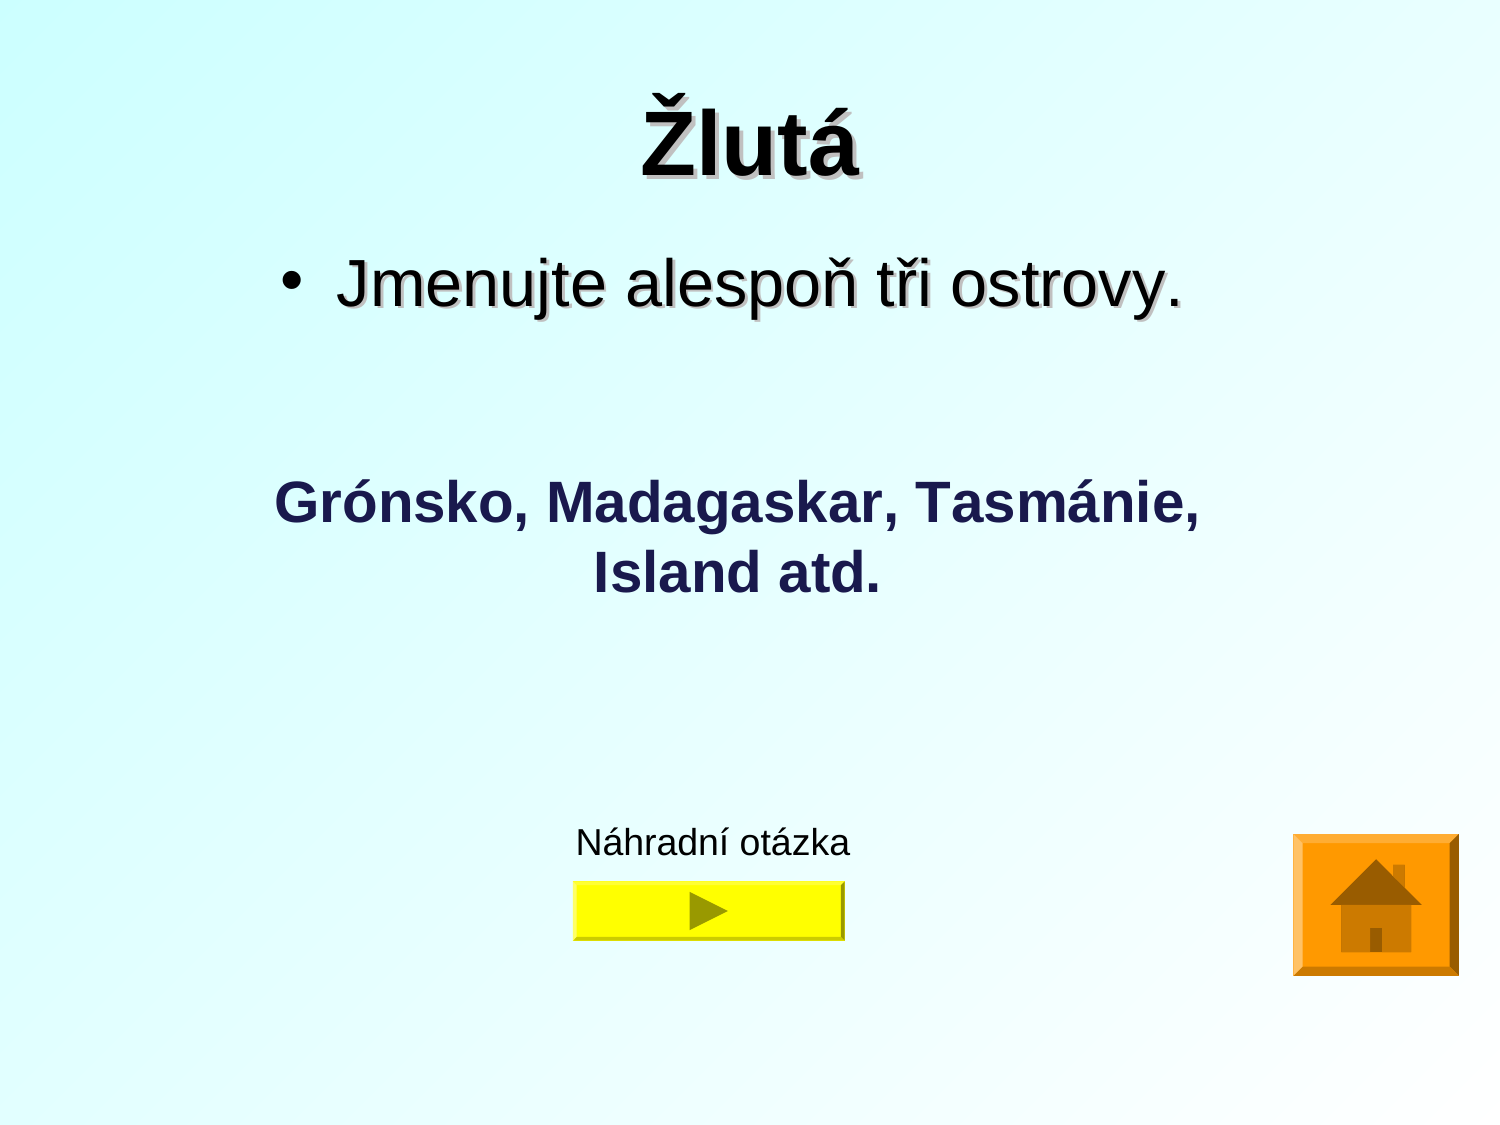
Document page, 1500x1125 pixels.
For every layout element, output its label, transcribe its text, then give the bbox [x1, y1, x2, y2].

text_box Grónsko, Madagaskar, Tasmánie, Island atd. [230, 456, 1247, 612]
list Jmenujte alespoň tři ostrovy. [265, 231, 1236, 327]
text_box Náhradní otázka [560, 810, 880, 872]
text_box [574, 881, 845, 941]
text_box [1295, 834, 1459, 976]
title Žlutá [75, 45, 1426, 233]
